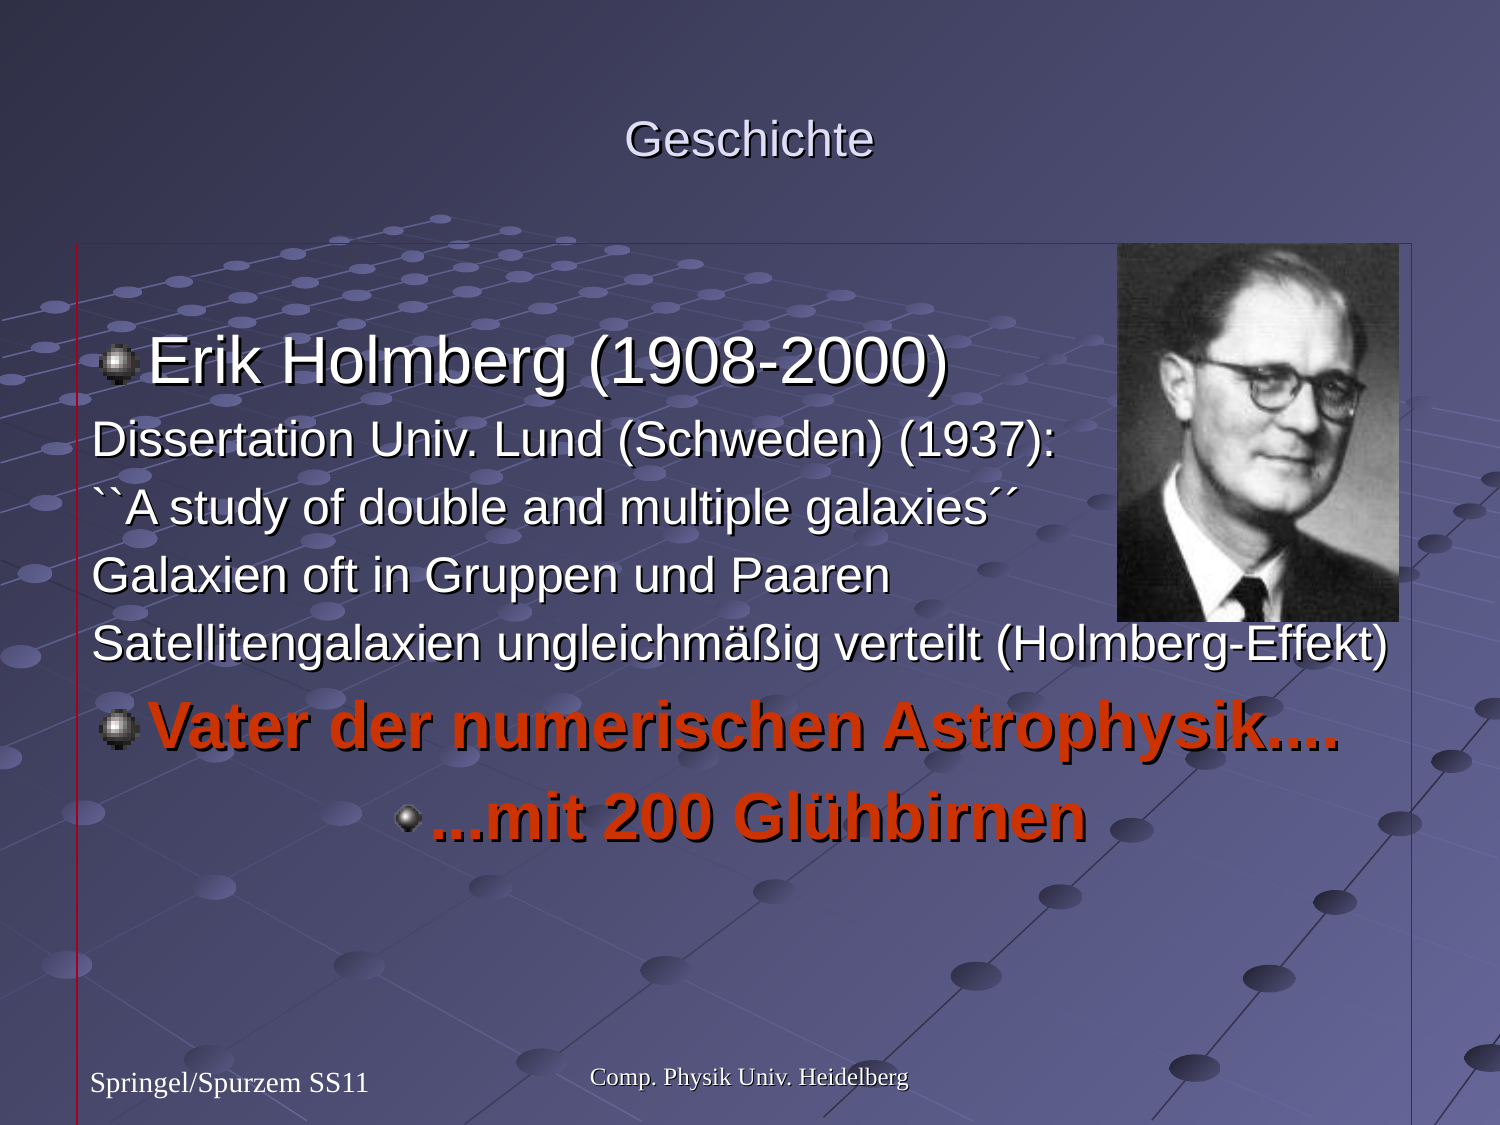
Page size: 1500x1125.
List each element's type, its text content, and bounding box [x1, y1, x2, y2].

list Erik Holmberg (1908-2000)‏ Dissertation Univ. Lund (Schweden) (1937): ``A study of double and multiple galaxies´´ Galaxien oft in Gruppen und Paaren Satellitengalaxien ungleichmäßig verteilt (Holmberg-Effekt)‏ Vater der numerischen Astrophysik.... ...mit 200 Glühbirnen [76, 243, 1412, 1125]
picture [1117, 243, 1399, 622]
title Geschichte [75, 45, 1426, 233]
